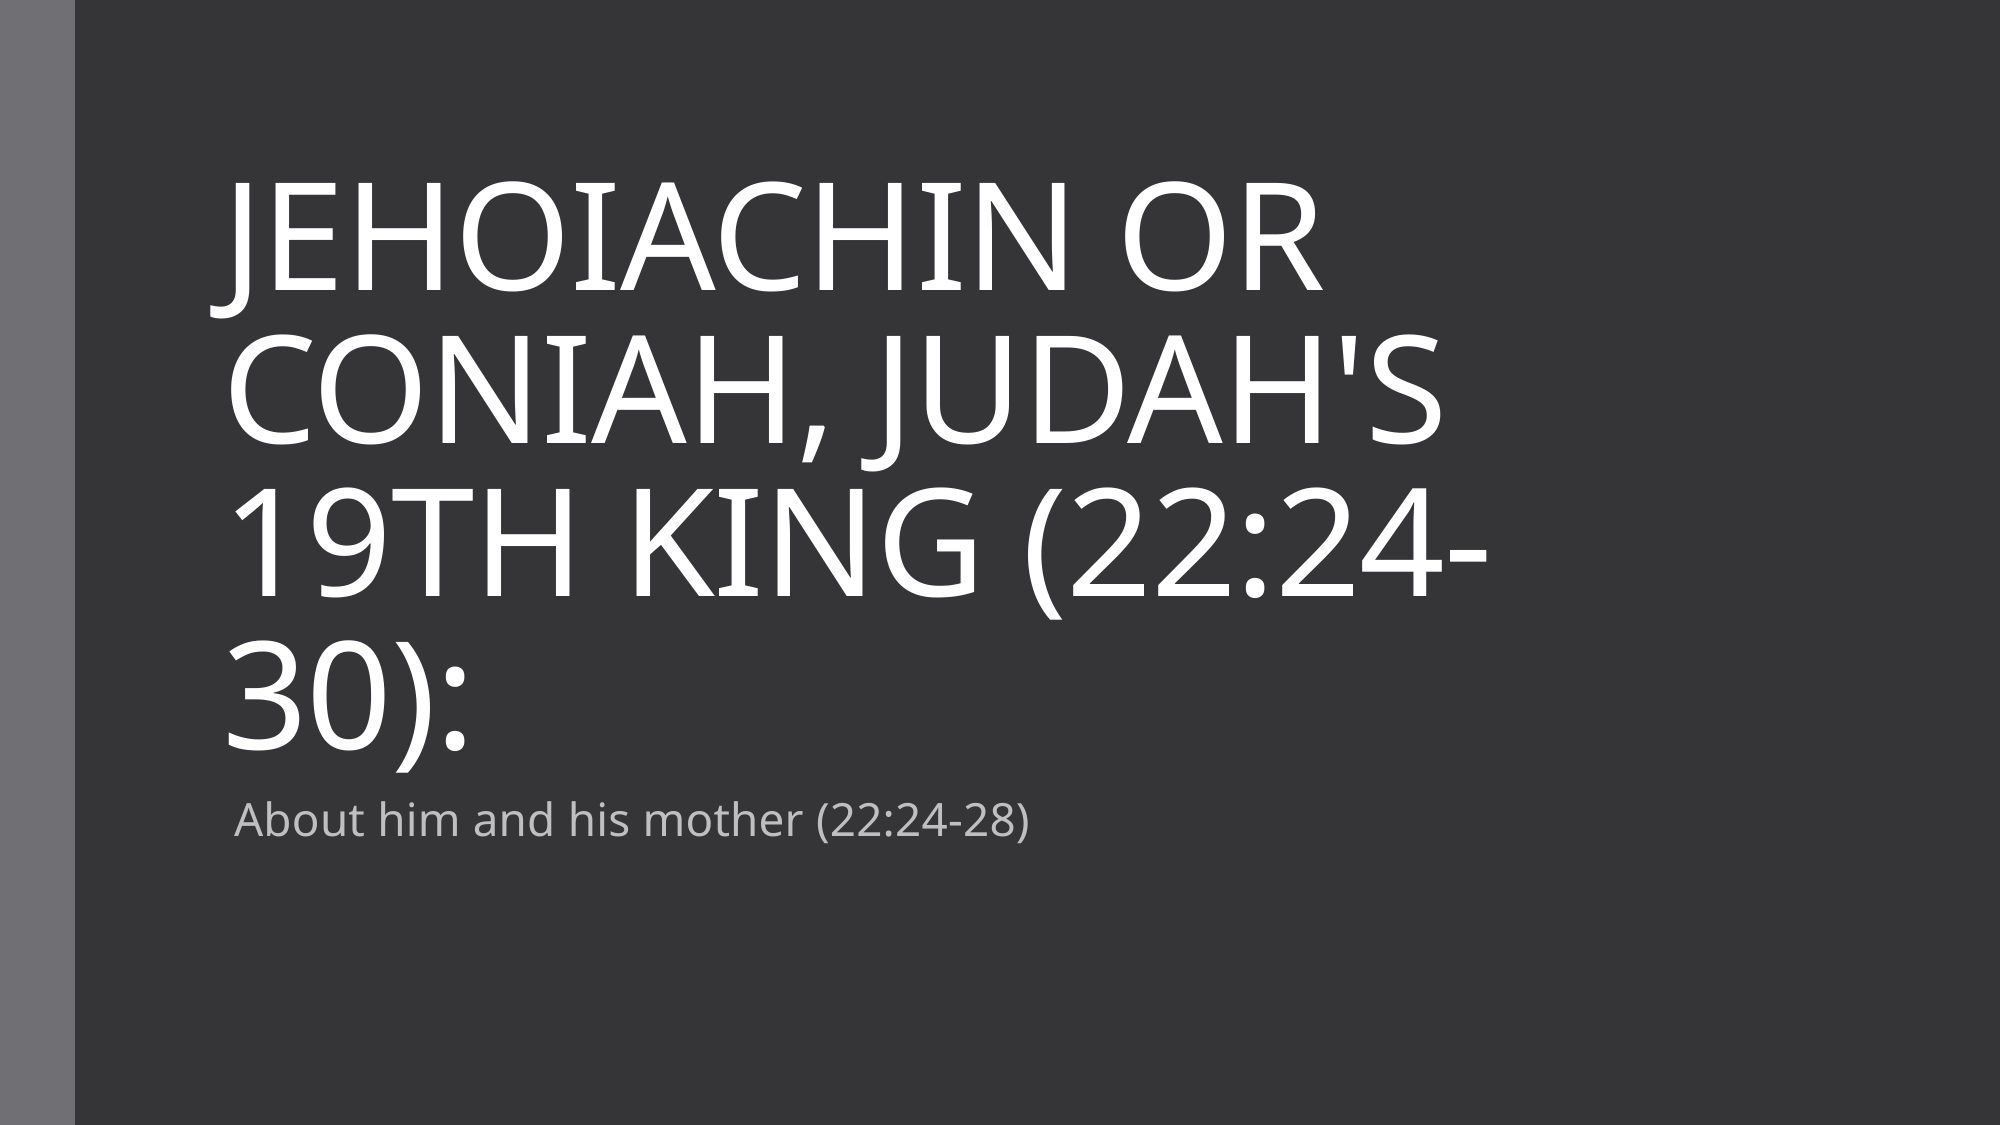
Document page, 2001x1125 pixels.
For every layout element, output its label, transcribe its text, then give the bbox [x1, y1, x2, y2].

subtitle About him and his mother (22:24-28) [206, 787, 1752, 1066]
title JEHOIACHIN OR CONIAH, JUDAH'S 19TH KING (22:24-30): [206, 124, 1752, 787]
